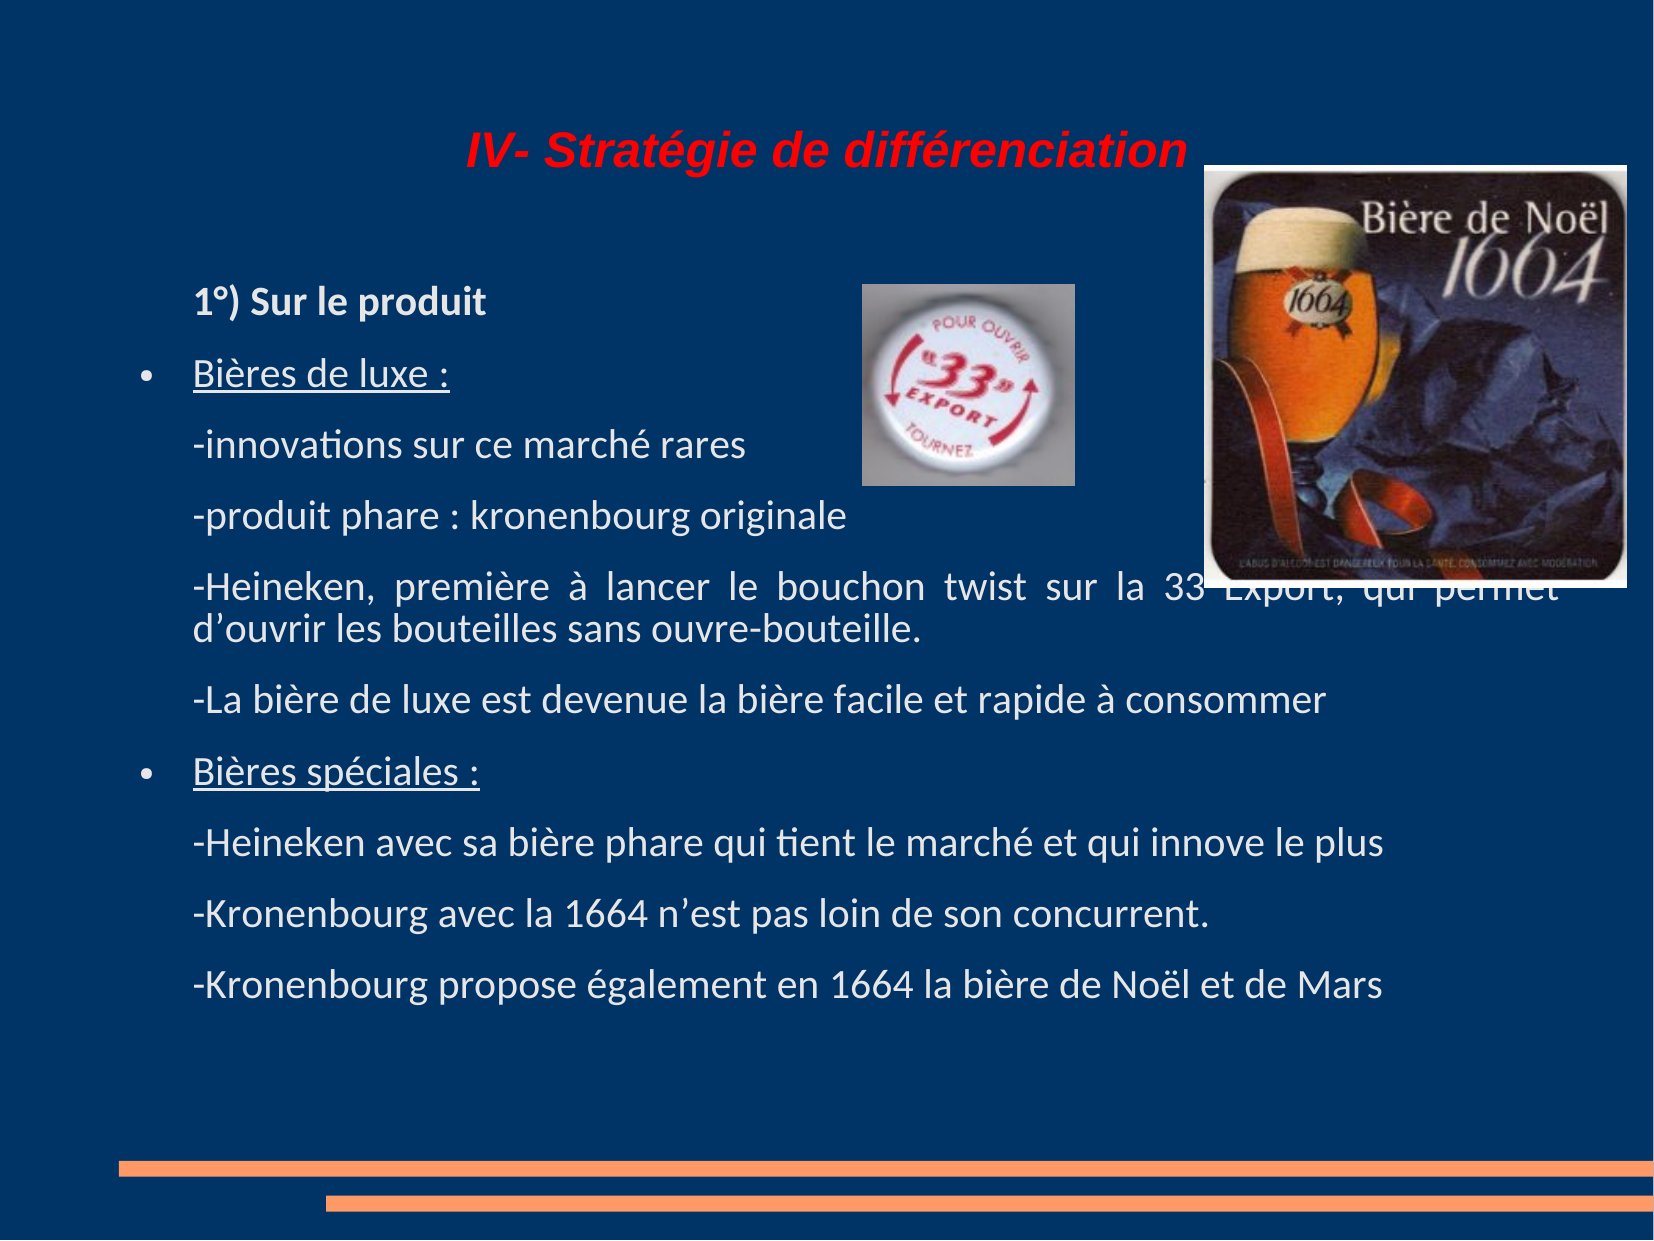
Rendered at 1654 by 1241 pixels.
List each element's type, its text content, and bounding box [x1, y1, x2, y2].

picture [1204, 165, 1627, 588]
list 1°) Sur le produit Bières de luxe : -innovations sur ce marché rares -produit phare : kronenbourg originale -Heineken, première à lancer le bouchon twist sur la 33 Export, qui permet d’ouvrir les bouteilles sans ouvre-bouteille. -La bière de luxe est devenue la bière facile et rapide à consommer Bières spéciales : -Heineken avec sa bière phare qui tient le marché et qui innove le plus -Kronenbourg avec la 1664 n’est pas loin de son concurrent. -Kronenbourg propose également en 1664 la bière de Noël et de Mars [121, 284, 1561, 1112]
picture [862, 284, 1075, 486]
title IV- Stratégie de différenciation [121, 46, 1534, 254]
